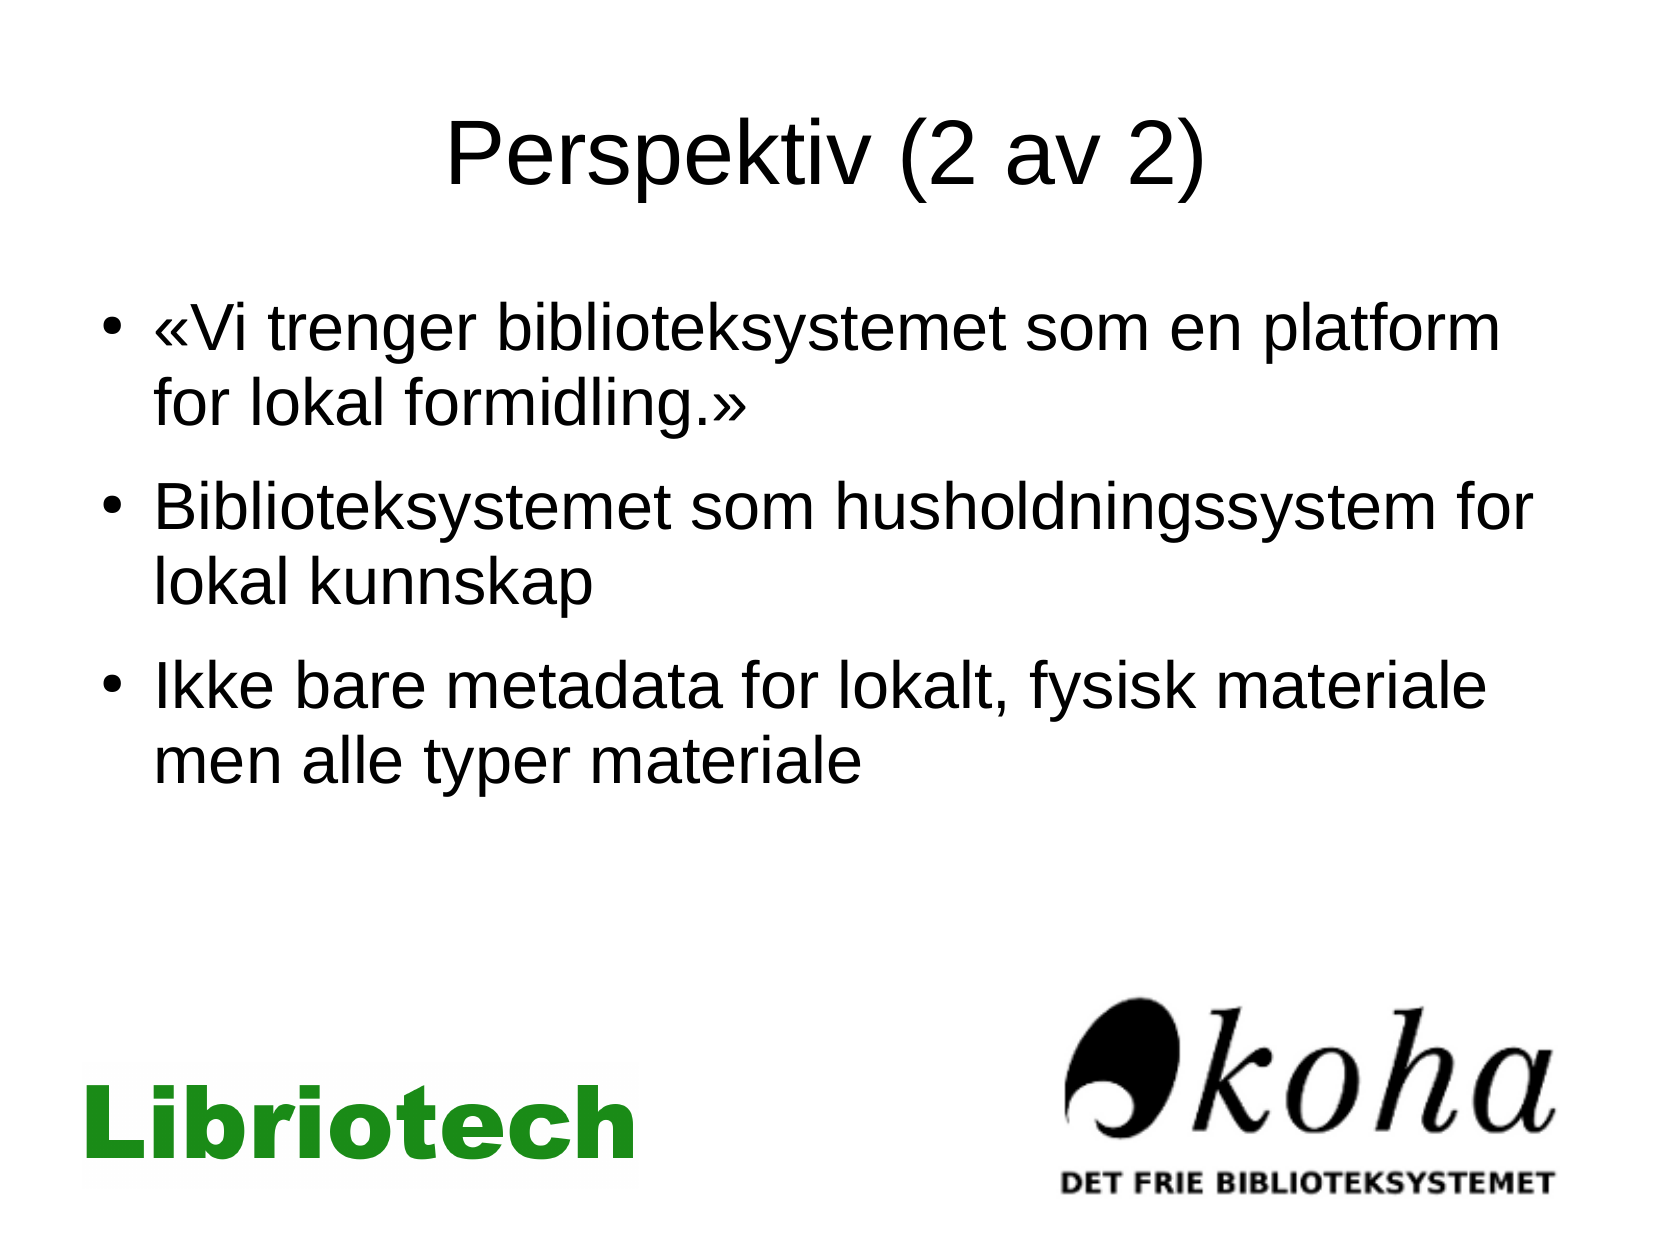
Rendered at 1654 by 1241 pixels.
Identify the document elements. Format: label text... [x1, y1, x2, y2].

picture [1051, 988, 1568, 1205]
title Perspektiv (2 av 2) [82, 49, 1571, 257]
picture [82, 1062, 639, 1189]
list «Vi trenger biblioteksystemet som en platform for lokal formidling.» Biblioteksystemet som husholdningssystem for lokal kunnskap Ikke bare metadata for lokalt, fysisk materiale men alle typer materiale [82, 290, 1571, 957]
